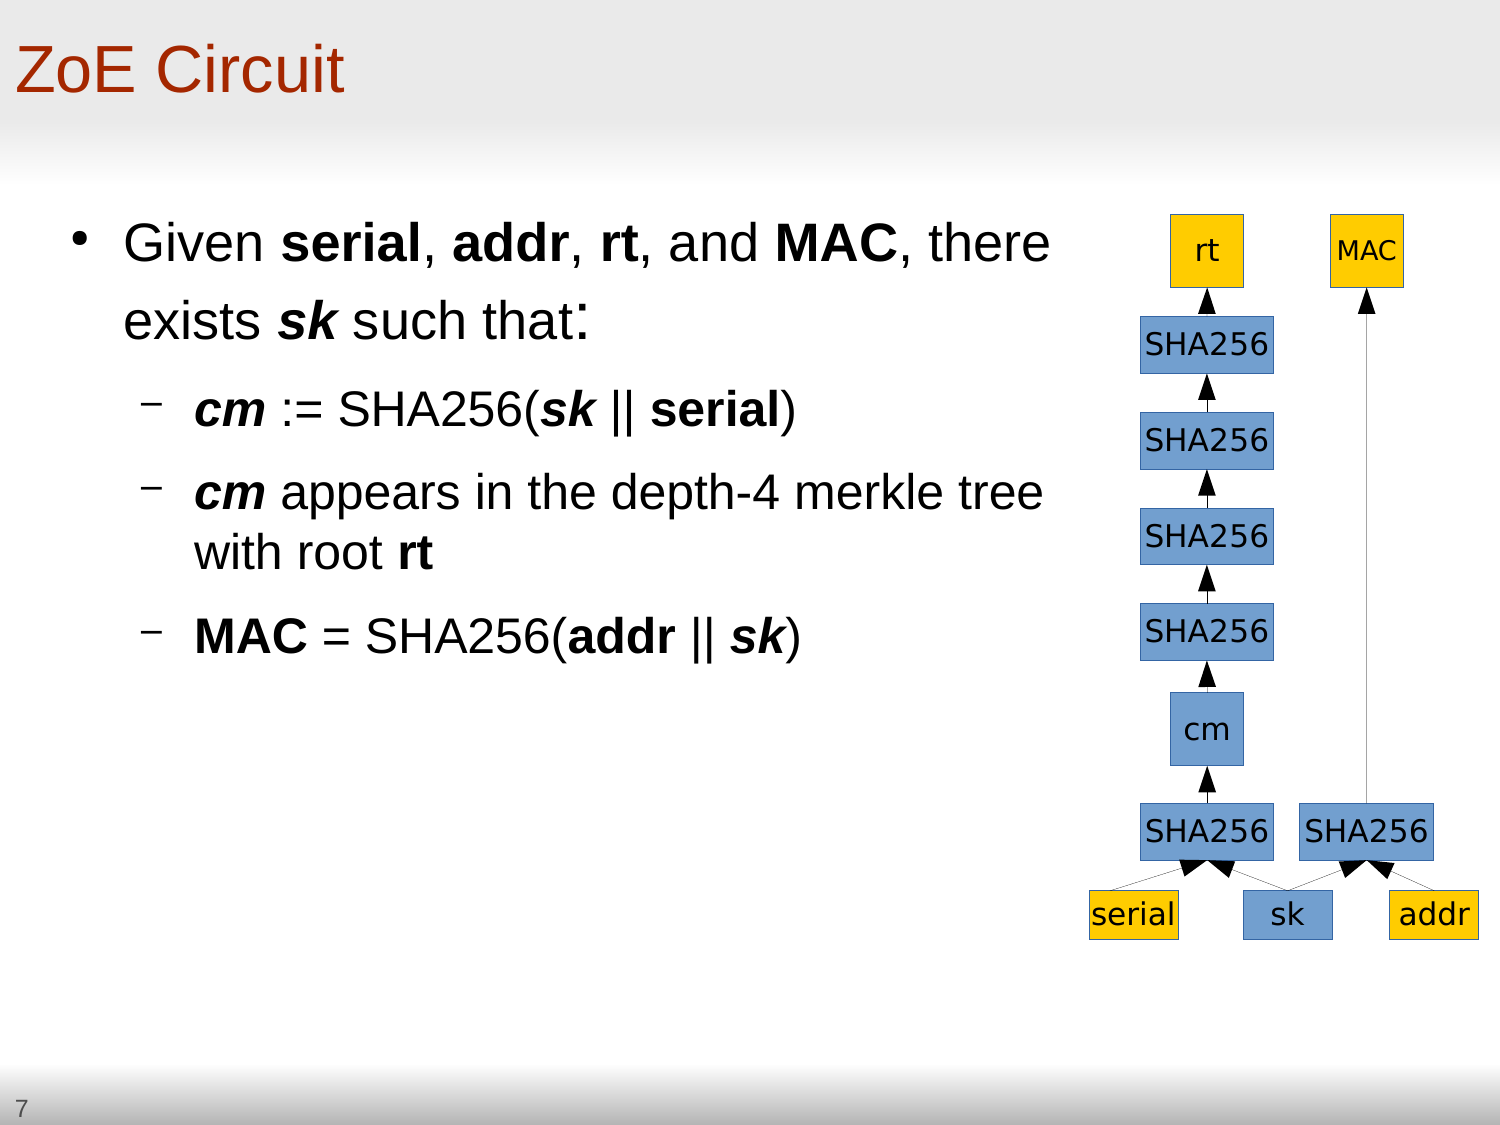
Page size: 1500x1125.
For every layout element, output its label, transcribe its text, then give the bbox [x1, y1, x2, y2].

text_box SHA256 [1299, 803, 1434, 861]
list Given serial, addr, rt, and MAC, there exists sk such that: cm := SHA256(sk || serial) cm appears in the depth-4 merkle tree with root rt MAC = SHA256(addr || sk) [37, 200, 1111, 1025]
text_box addr [1389, 890, 1479, 940]
title ZoE Circuit [0, 3, 1500, 141]
text_box SHA256 [1140, 508, 1274, 565]
text_box SHA256 [1140, 803, 1274, 861]
text_box MAC [1330, 214, 1404, 288]
text_box SHA256 [1140, 316, 1274, 374]
text_box sk [1243, 890, 1333, 940]
text_box cm [1170, 692, 1244, 766]
text_box serial [1089, 890, 1179, 940]
text_box SHA256 [1140, 412, 1274, 470]
text_box rt [1170, 214, 1244, 288]
text_box SHA256 [1140, 603, 1274, 661]
